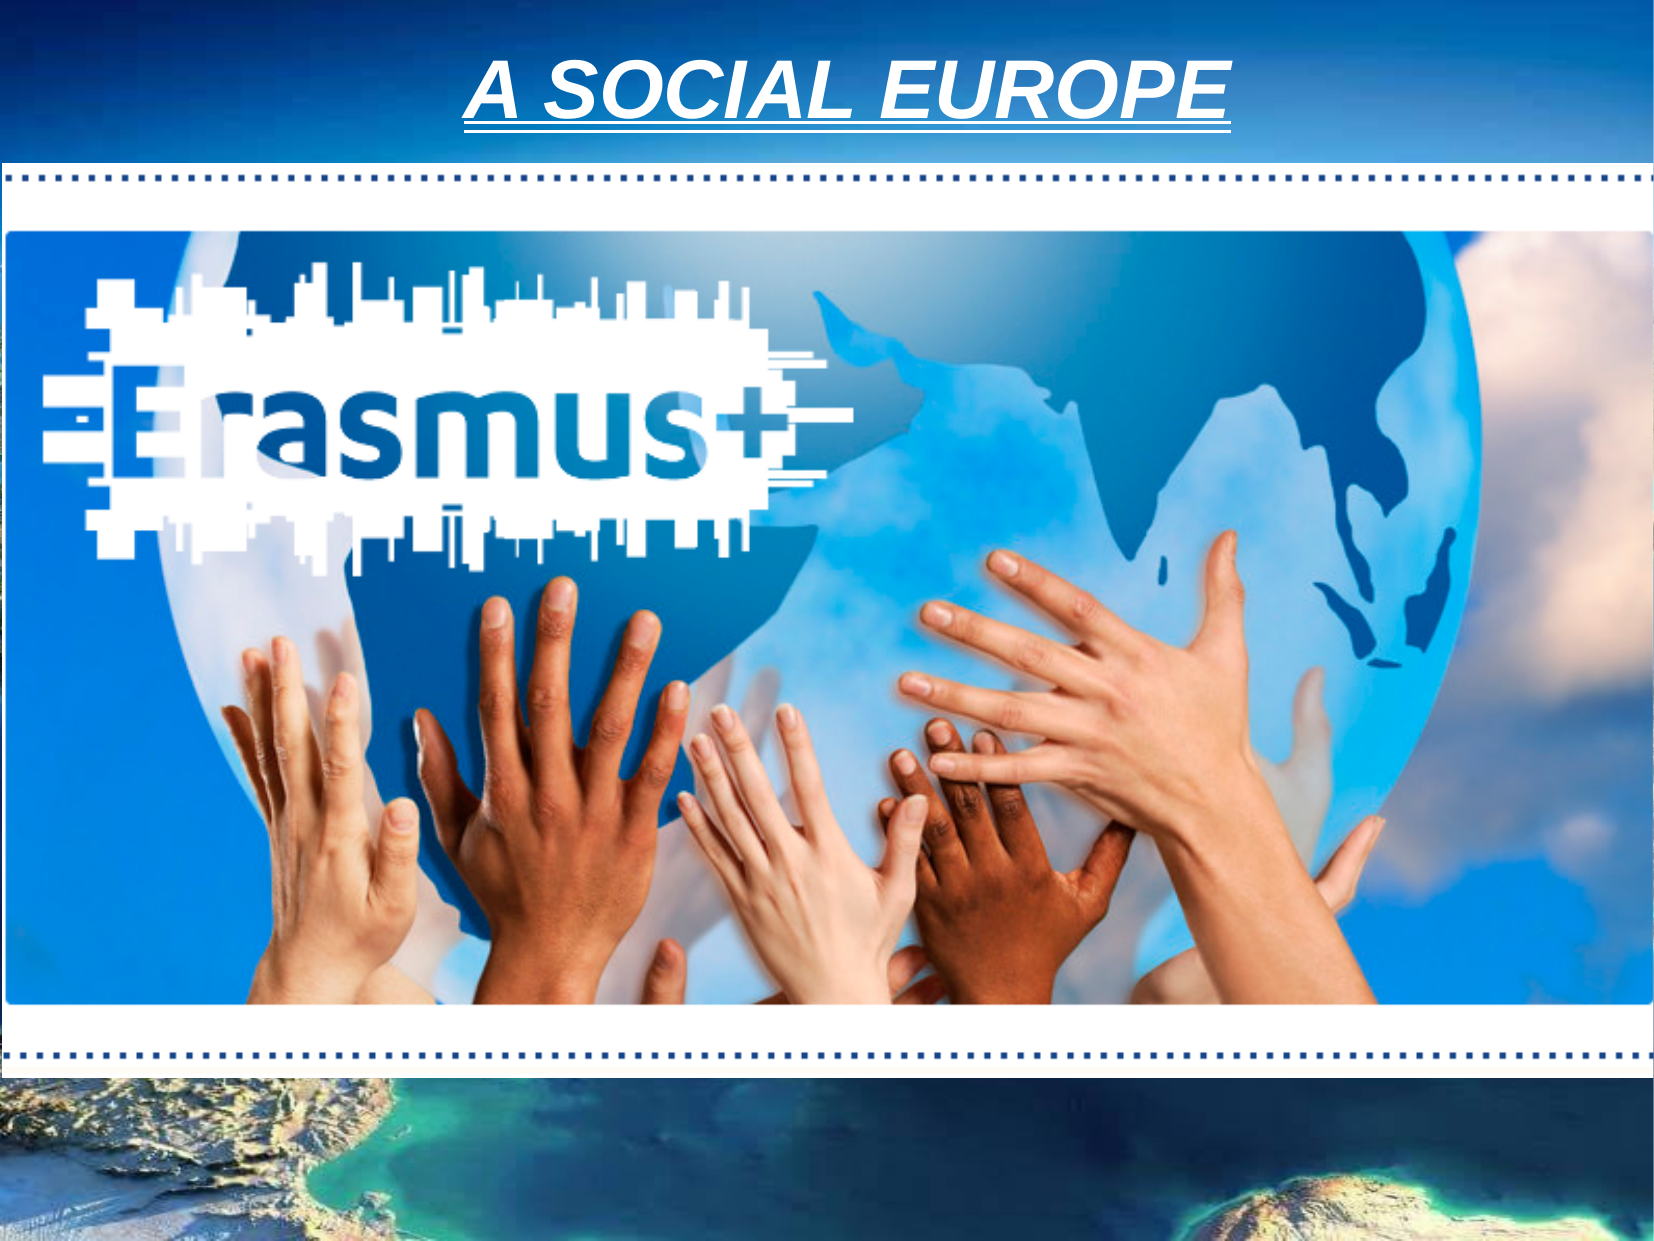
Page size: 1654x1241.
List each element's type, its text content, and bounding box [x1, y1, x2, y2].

picture [0, 0, 1654, 1241]
text_box A SOCIAL EUROPE [448, 35, 1252, 144]
